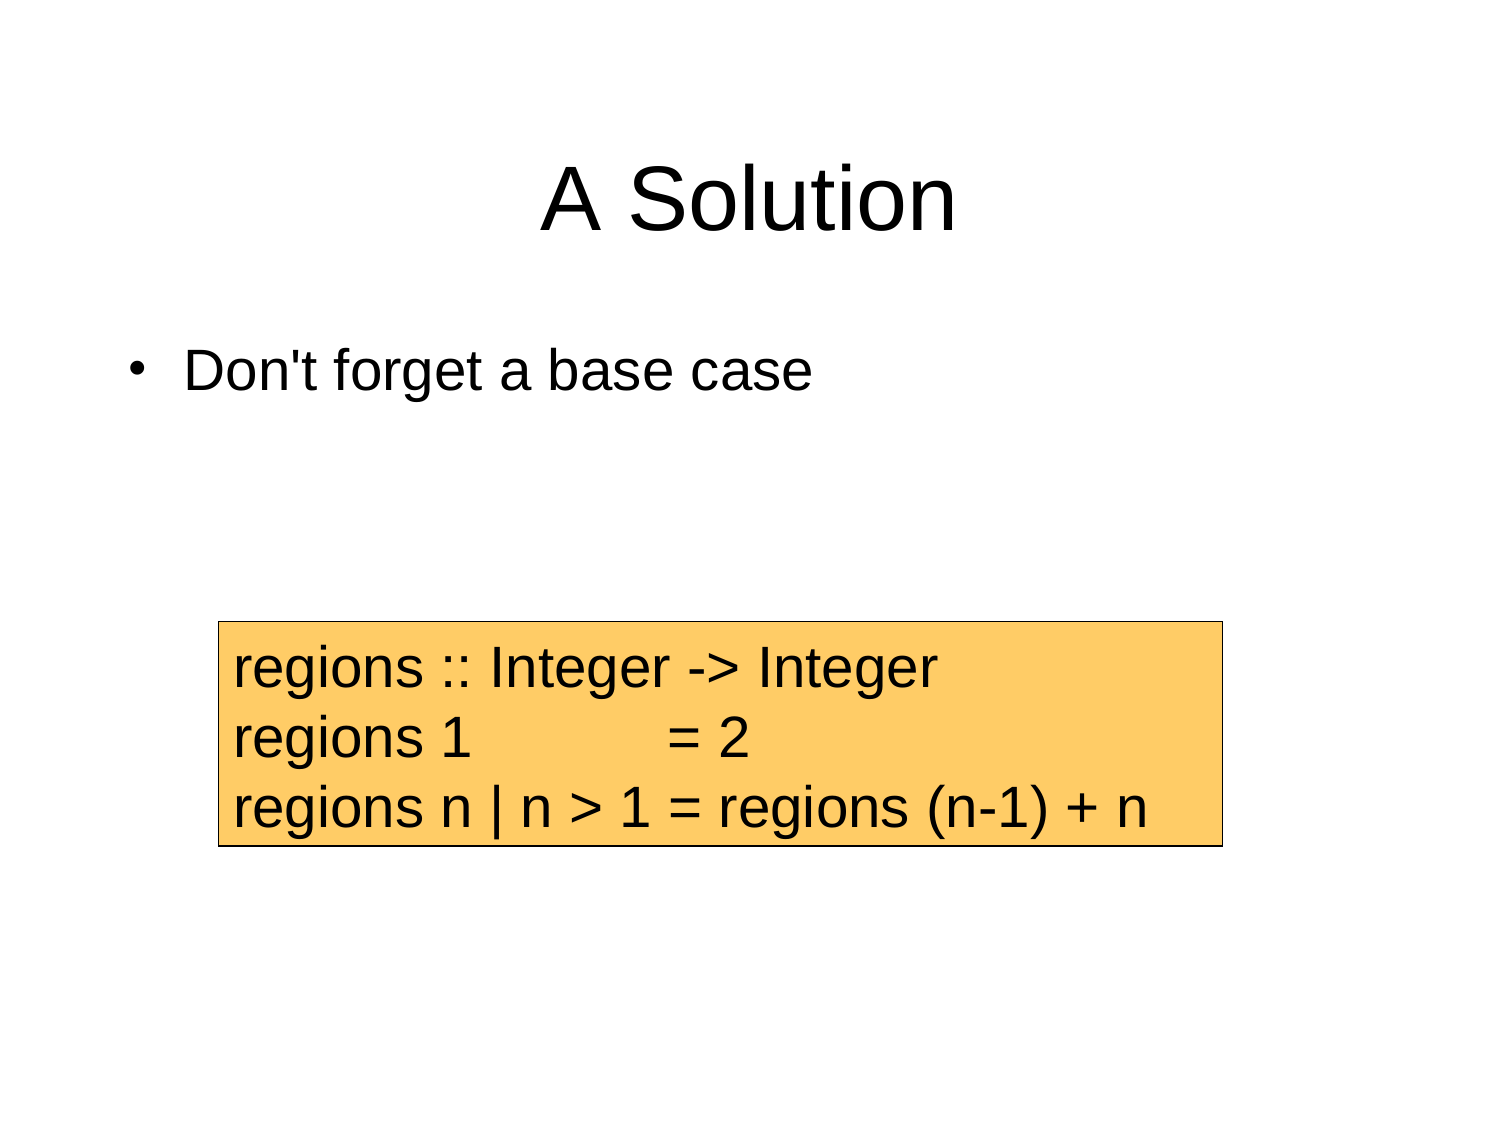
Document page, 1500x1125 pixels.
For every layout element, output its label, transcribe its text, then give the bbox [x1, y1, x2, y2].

list Don't forget a base case [112, 324, 1388, 1000]
text_box regions :: Integer -> Integer regions 1 = 2 regions n | n > 1 = regions (n-1) + n [218, 621, 1223, 847]
title A Solution [112, 99, 1388, 288]
